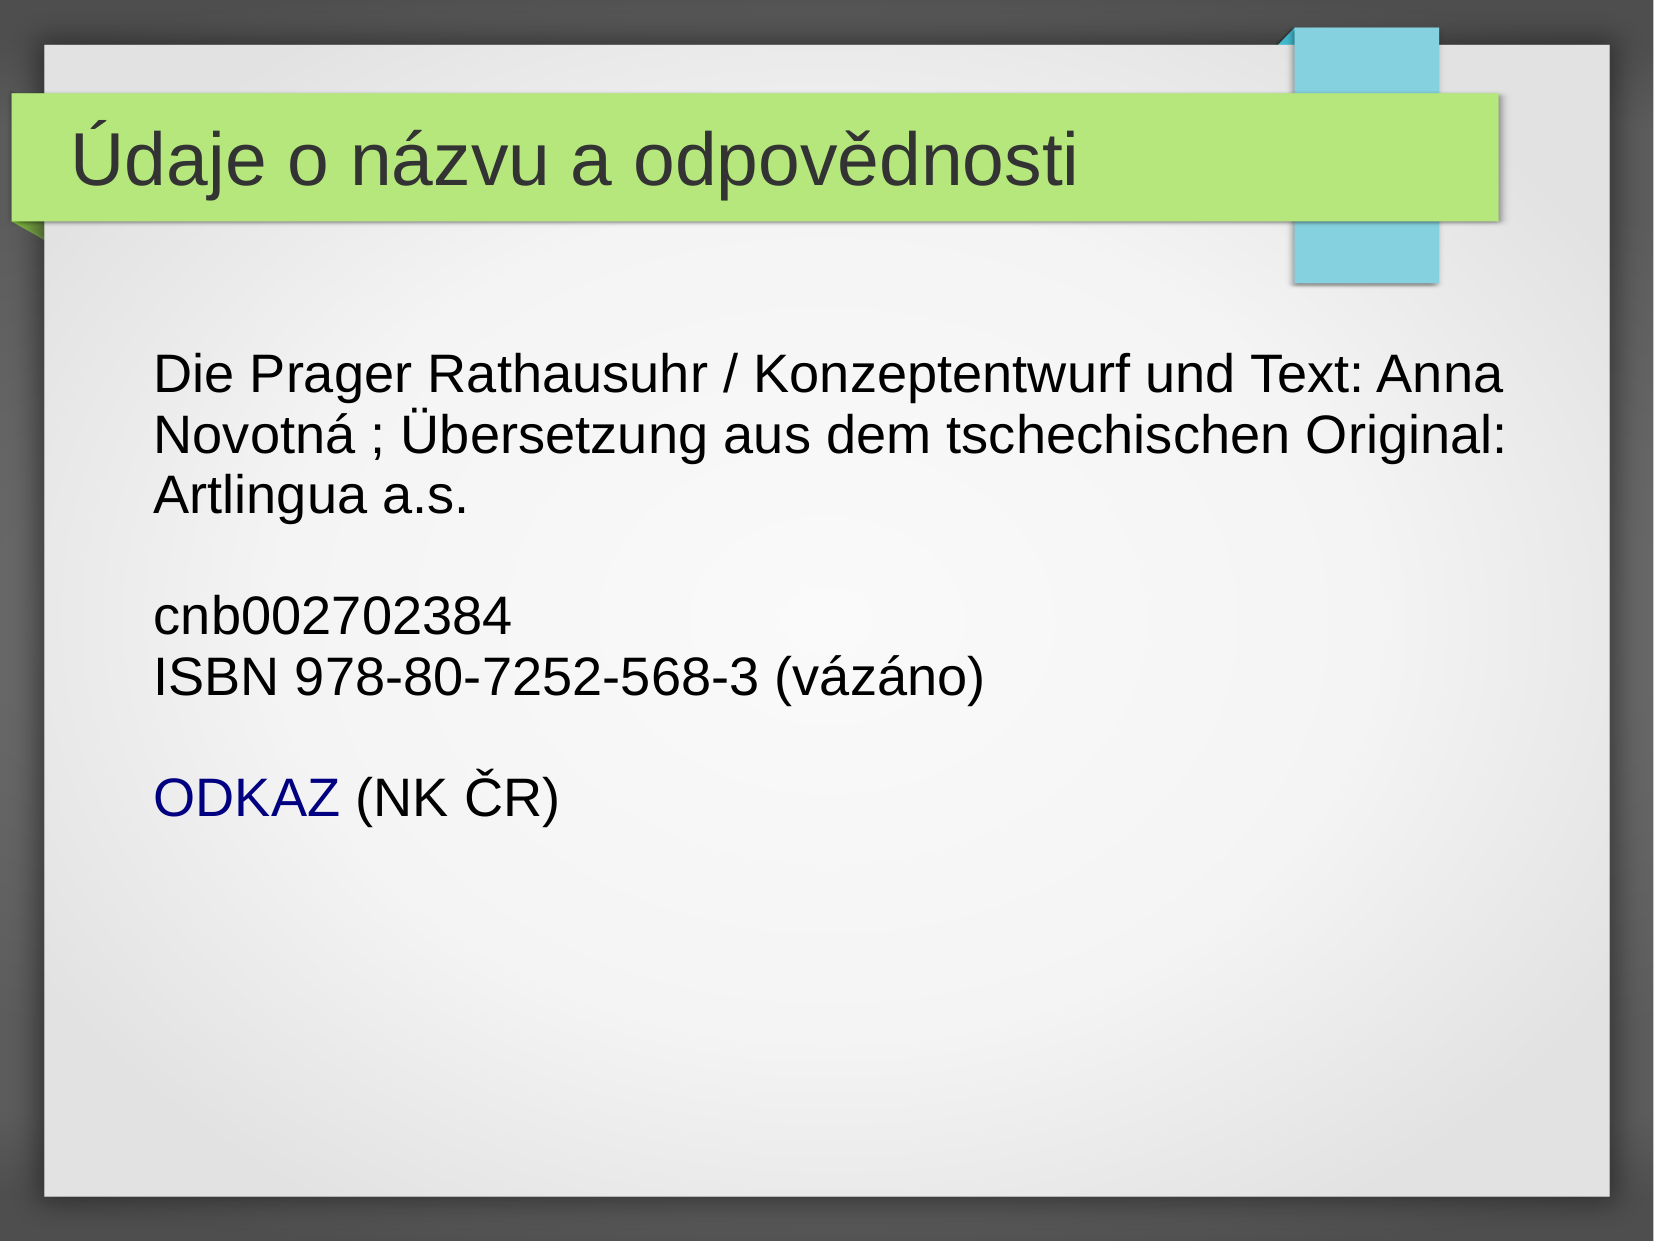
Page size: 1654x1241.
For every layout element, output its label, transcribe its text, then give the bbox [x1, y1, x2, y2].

picture [0, 0, 1654, 1241]
list Die Prager Rathausuhr / Konzeptentwurf und Text: Anna Novotná ; Übersetzung aus dem tschechischen Original: Artlingua a.s. cnb002702384 ISBN 978-80-7252-568-3 (vázáno) ODKAZ (NK ČR) [82, 343, 1538, 1063]
title Údaje o názvu a odpovědnosti [70, 106, 1229, 213]
